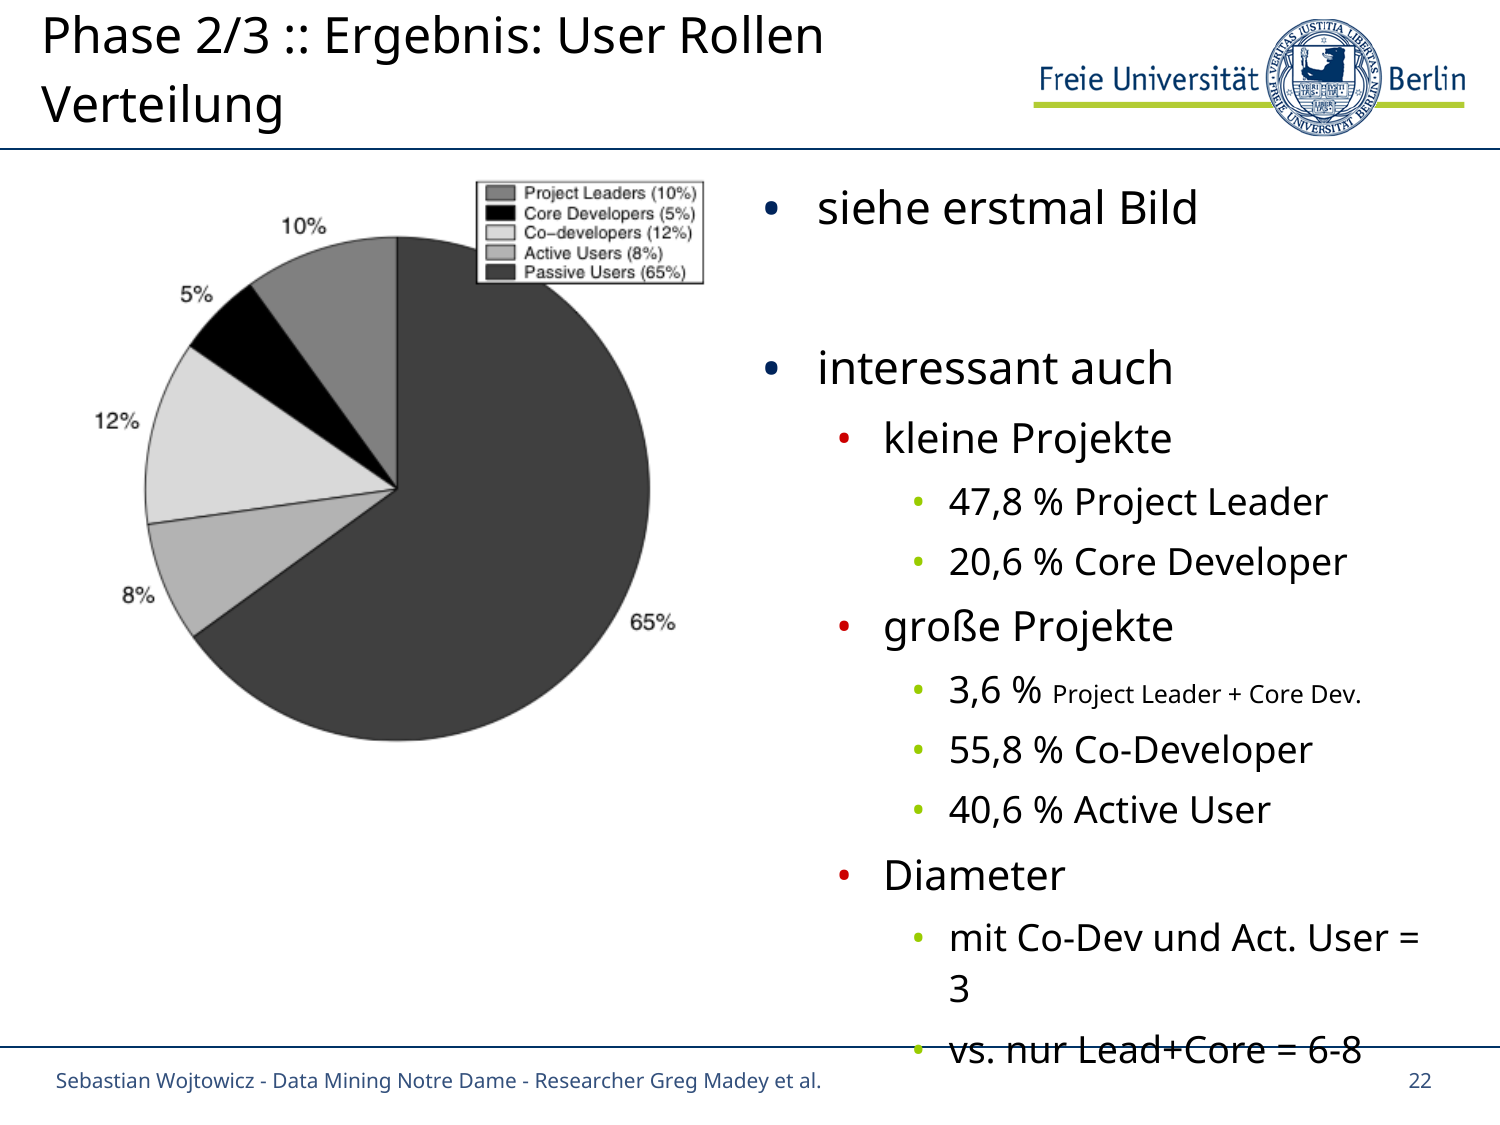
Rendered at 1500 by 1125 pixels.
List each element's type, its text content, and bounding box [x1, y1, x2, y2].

list siehe erstmal Bild interessant auch kleine Projekte 47,8 % Project Leader 20,6 % Core Developer große Projekte 3,6 % Project Leader + Core Dev. 55,8 % Co-Developer 40,6 % Active User Diameter mit Co-Dev und Act. User = 3 vs. nur Lead+Core = 6-8 [761, 175, 1448, 1039]
picture [1033, 19, 1470, 137]
title Phase 2/3 :: Ergebnis: User Rollen Verteilung [41, 0, 1016, 138]
picture [52, 177, 739, 1040]
